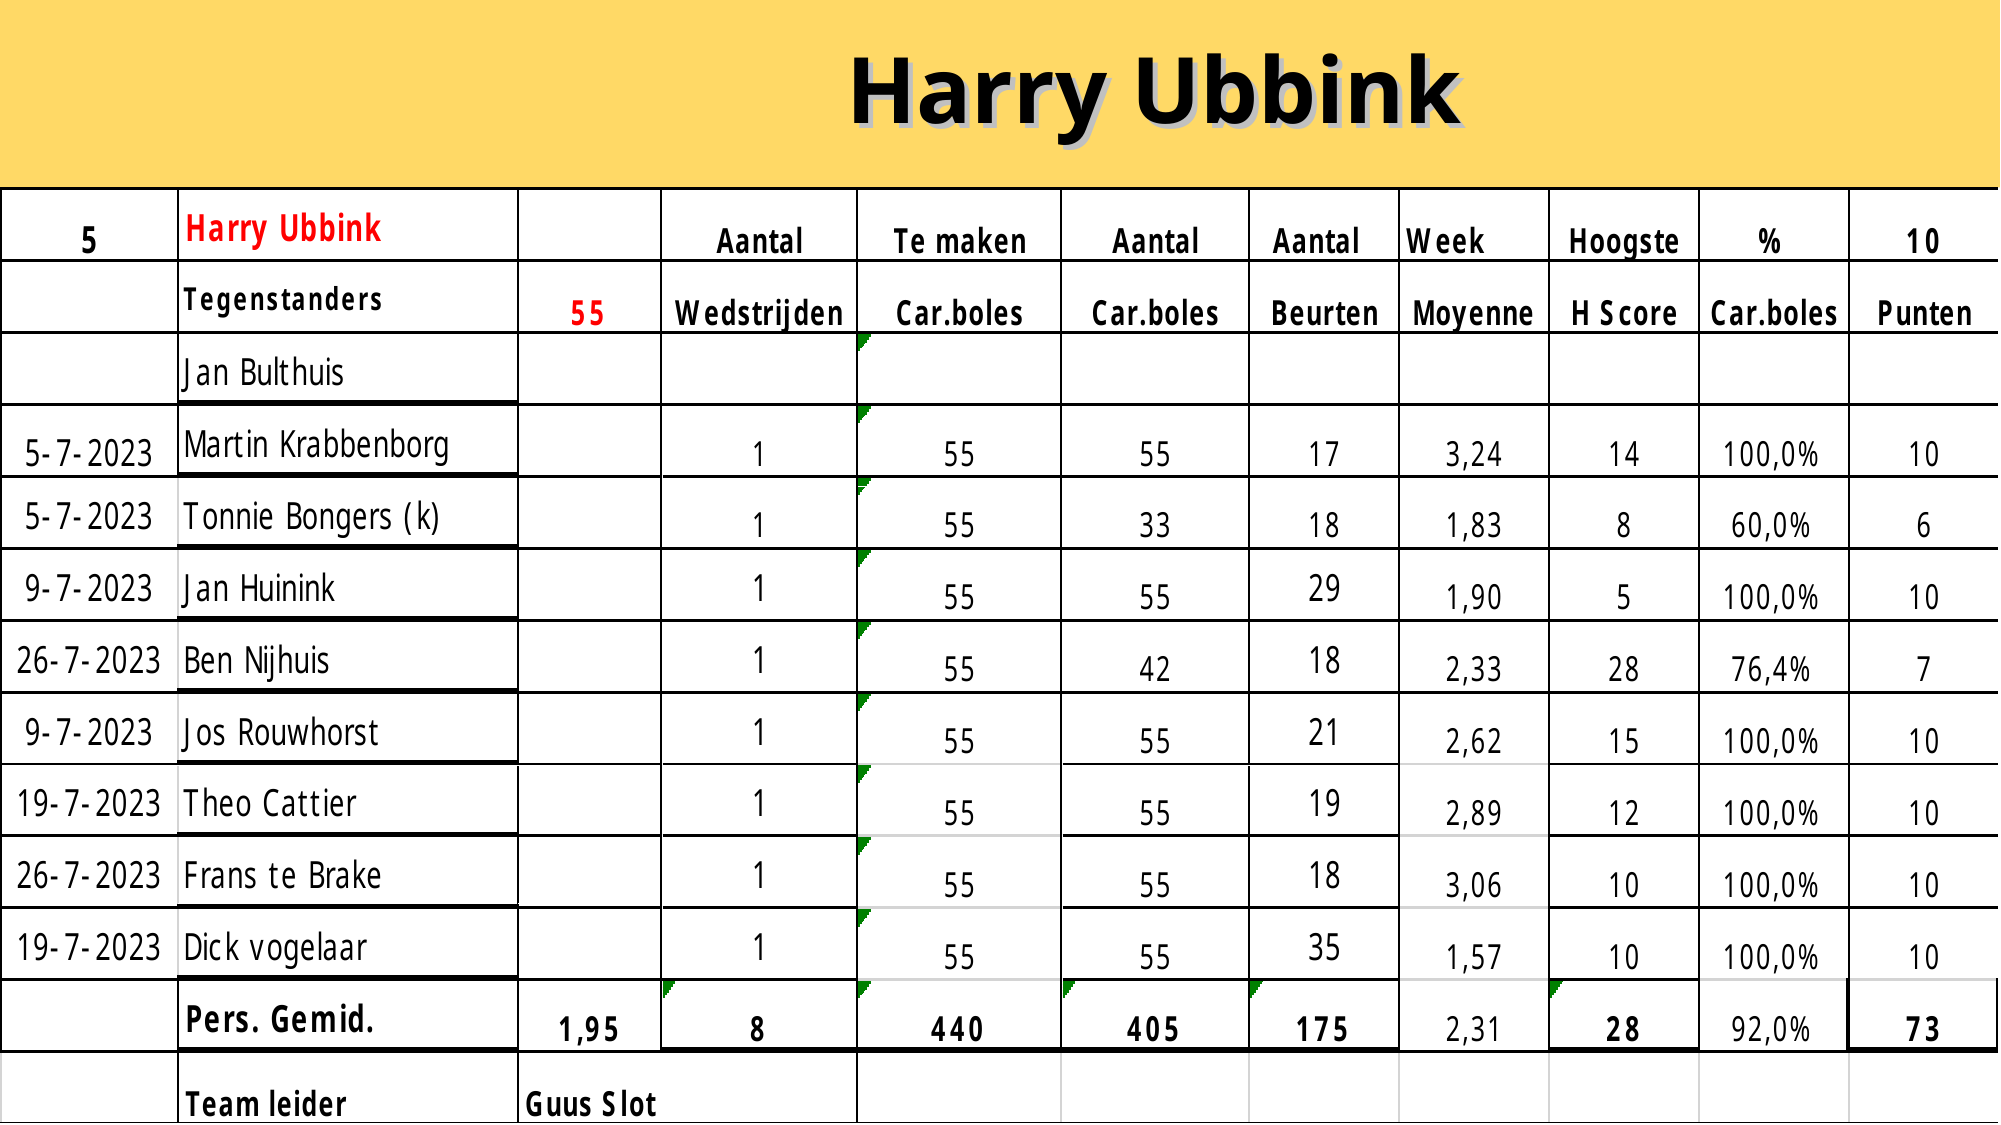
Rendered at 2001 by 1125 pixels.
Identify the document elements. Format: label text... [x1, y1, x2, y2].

title Harry Ubbink [0, 0, 2000, 187]
picture [0, 187, 2000, 1125]
